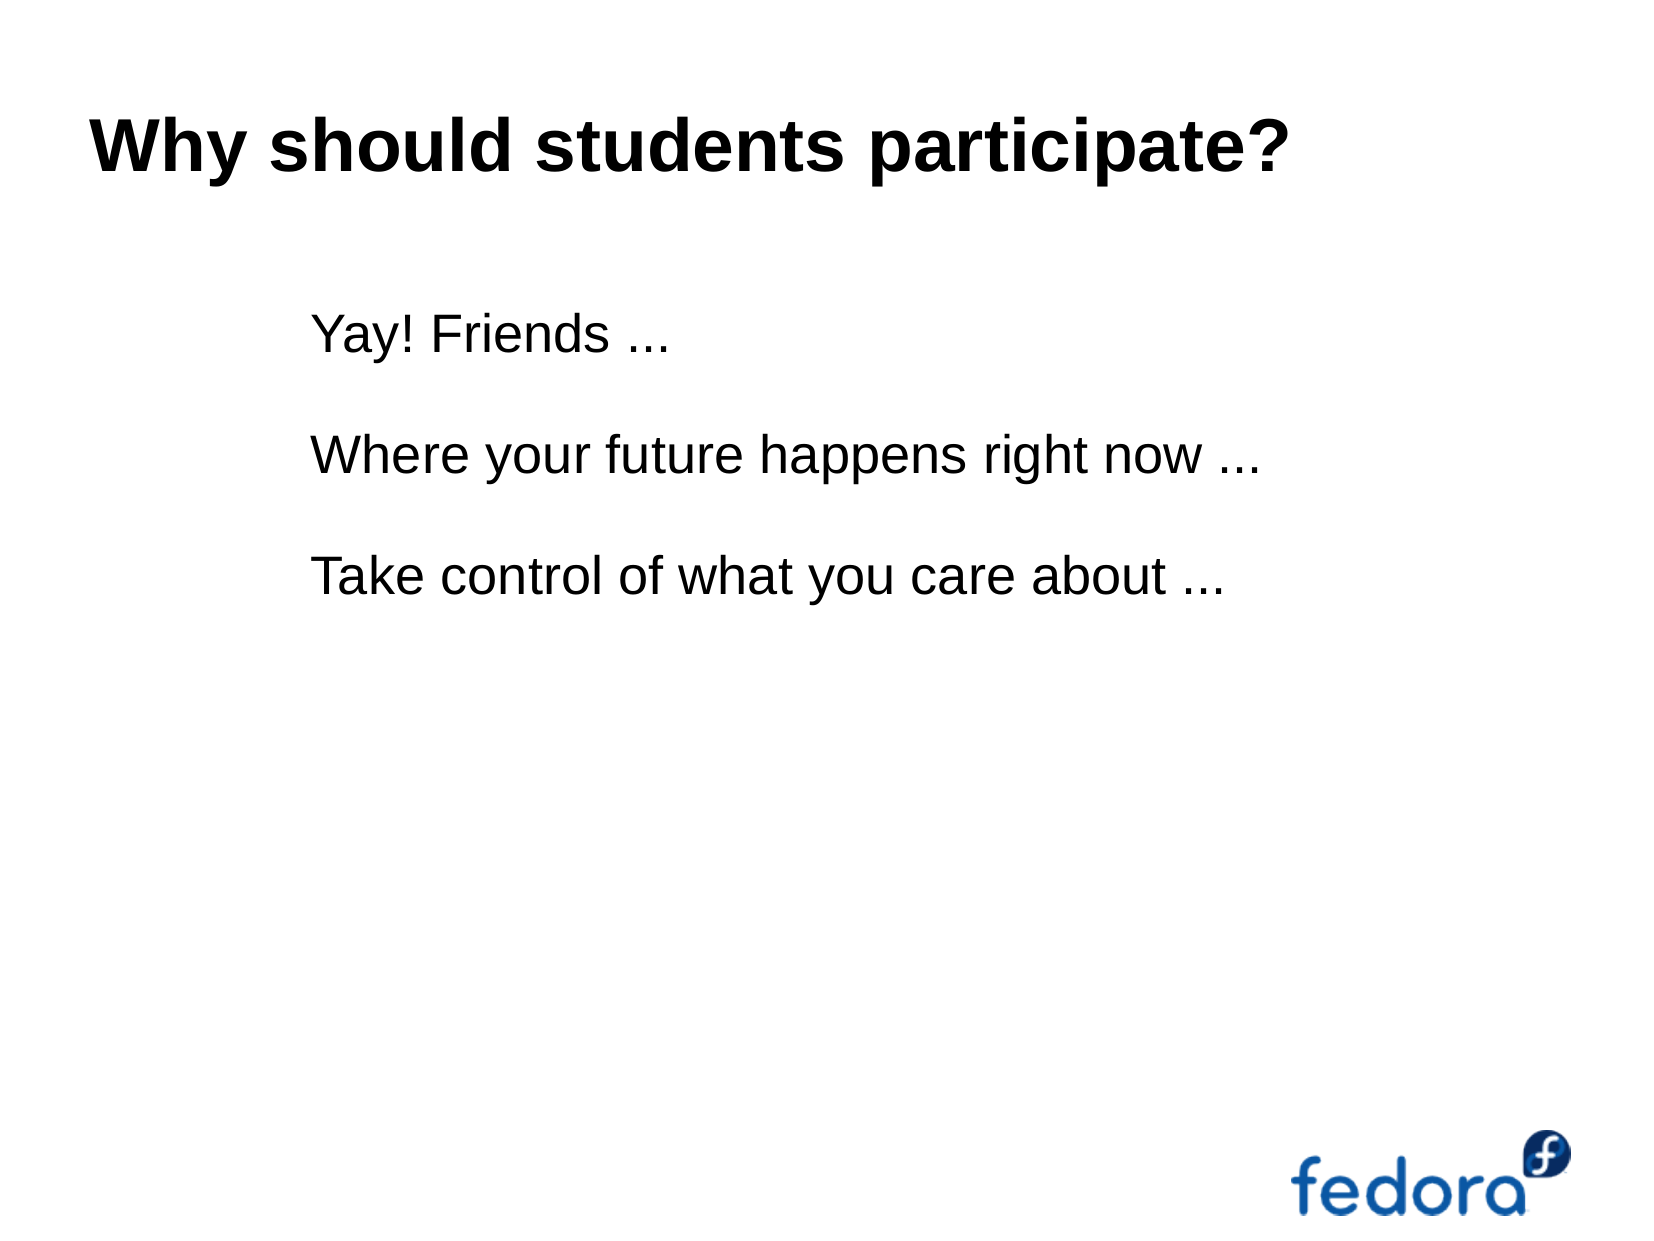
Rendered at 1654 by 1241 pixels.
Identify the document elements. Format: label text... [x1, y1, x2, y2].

text_box Yay! Friends ... Where your future happens right now ... Take control of what you care about ... [295, 296, 1280, 877]
picture [1291, 1130, 1571, 1216]
text_box Why should students participate? [75, 96, 1389, 196]
